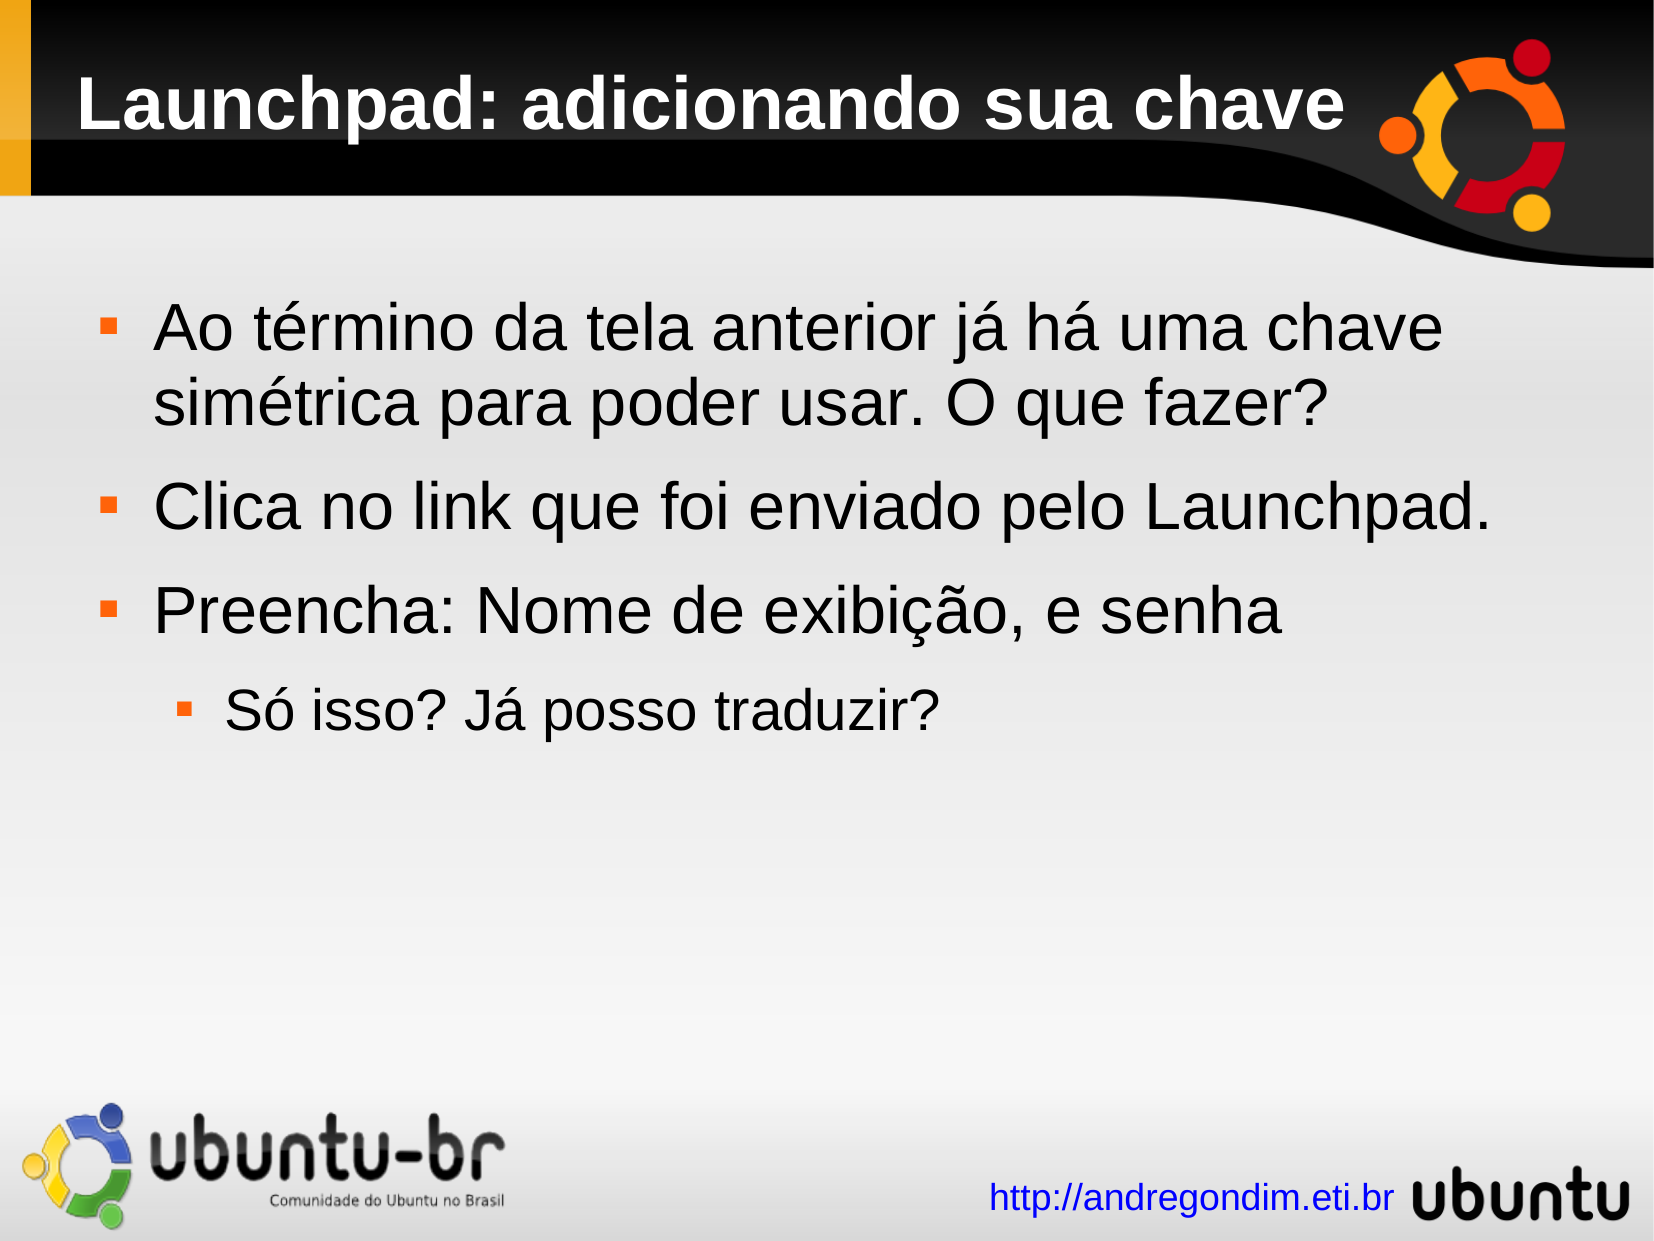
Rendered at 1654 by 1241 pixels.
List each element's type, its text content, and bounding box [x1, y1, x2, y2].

picture [0, 0, 1654, 1241]
title Launchpad: adicionando sua chave [76, 7, 1565, 200]
list Ao término da tela anterior já há uma chave simétrica para poder usar. O que fazer? Clica no link que foi enviado pelo Launchpad. Preencha: Nome de exibição, e senha Só isso? Já posso traduzir? [82, 290, 1571, 798]
